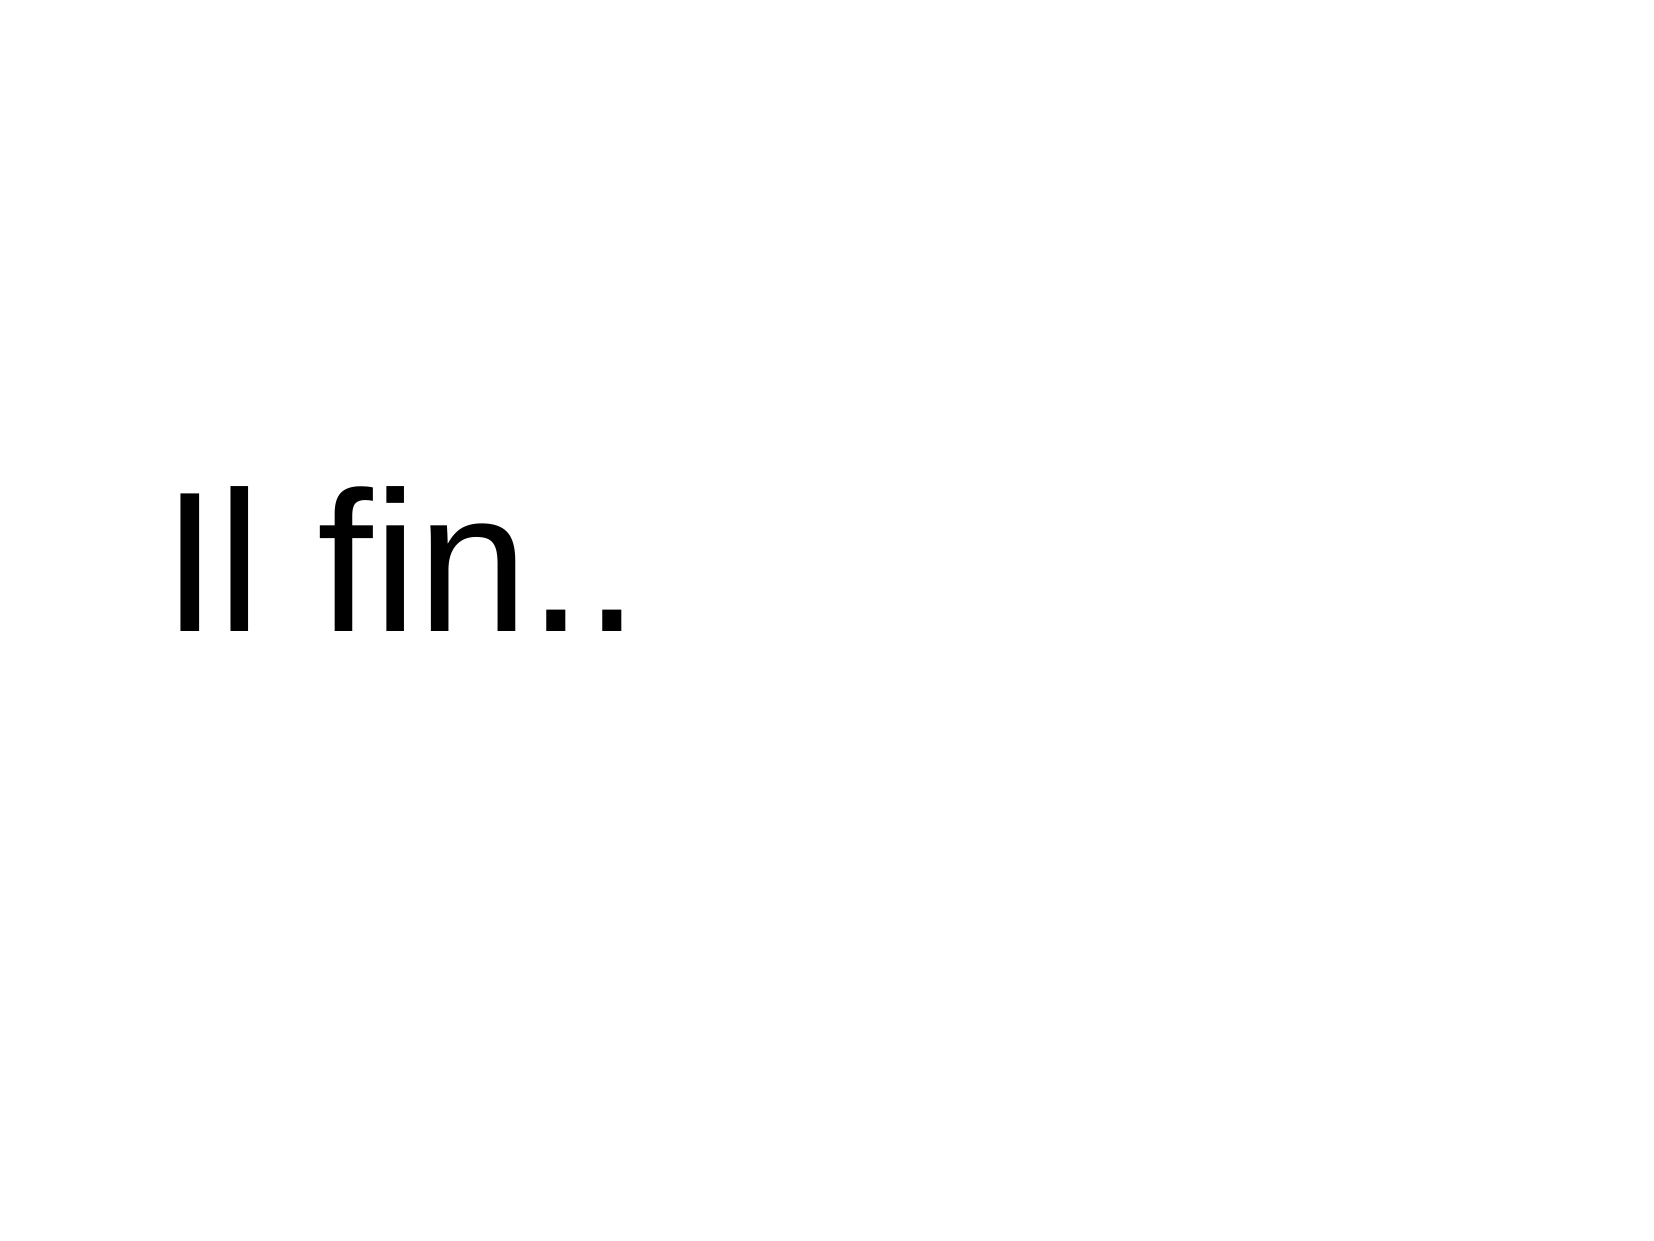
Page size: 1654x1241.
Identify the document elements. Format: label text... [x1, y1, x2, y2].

text_box Il fin.. [147, 442, 1418, 682]
